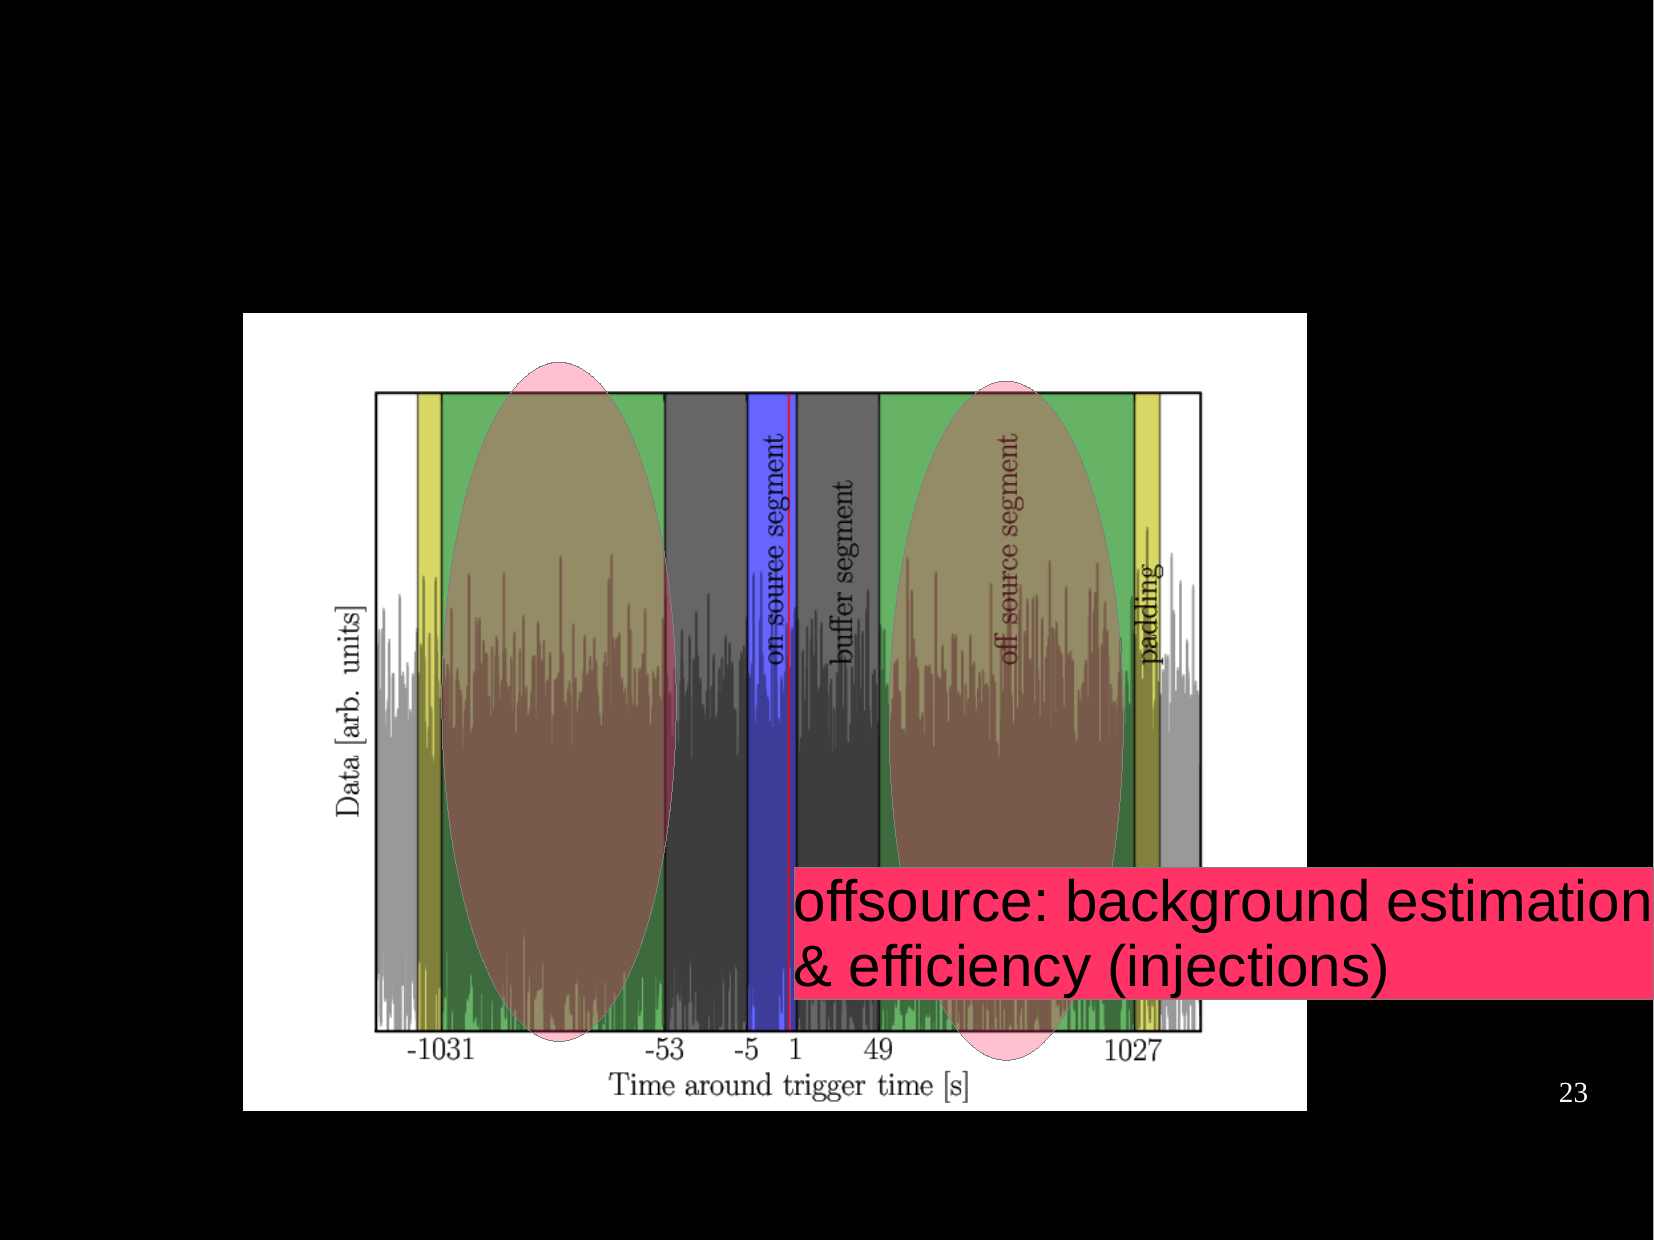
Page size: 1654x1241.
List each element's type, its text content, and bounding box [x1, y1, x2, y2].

text_box offsource: background estimation & efficiency (injections) [794, 867, 1654, 1000]
picture [243, 313, 1307, 1111]
text_box [441, 362, 677, 1042]
text_box [939, 1000, 1073, 1061]
text_box [889, 381, 1124, 867]
